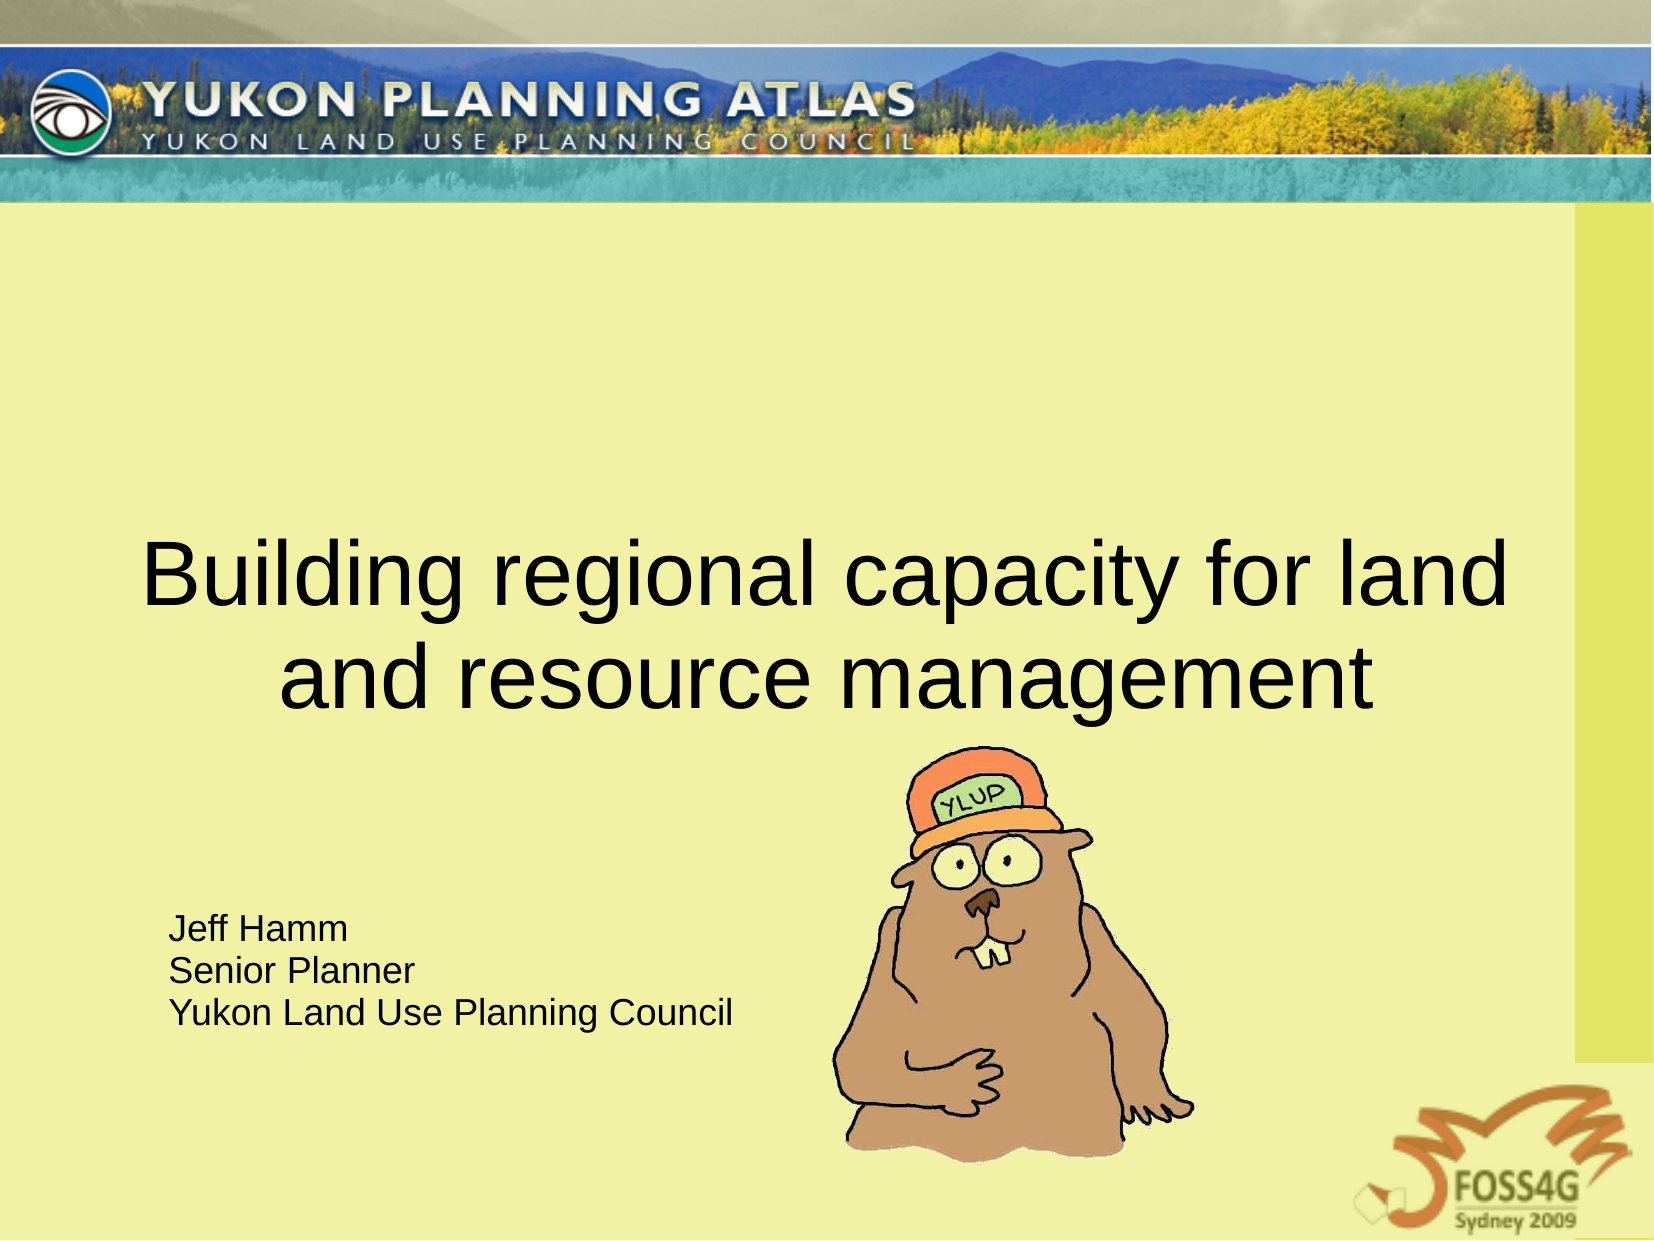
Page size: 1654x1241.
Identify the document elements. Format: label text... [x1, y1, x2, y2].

picture [637, 659, 1369, 1201]
title Building regional capacity for land and resource management [82, 522, 1571, 728]
text_box Jeff Hamm Senior Planner Yukon Land Use Planning Council [153, 900, 637, 1041]
picture [0, 0, 1651, 201]
